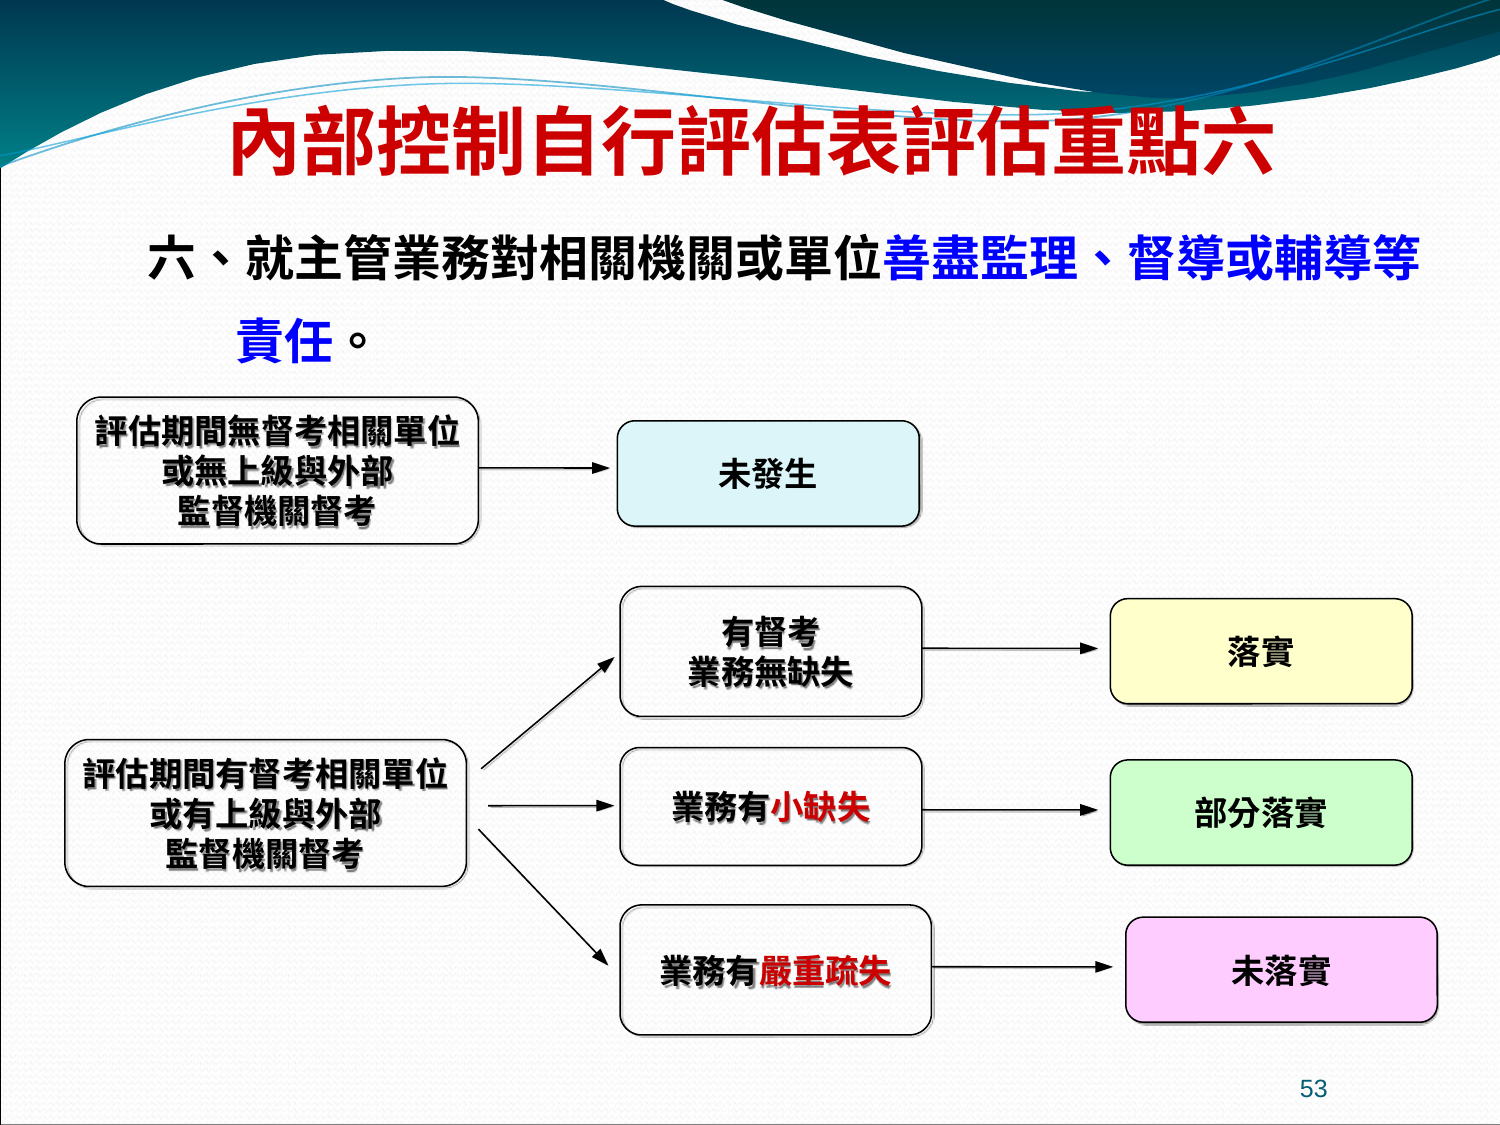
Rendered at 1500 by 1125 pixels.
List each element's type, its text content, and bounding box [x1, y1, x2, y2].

list 六、就主管業務對相關機關或單位善盡監理、督導或輔導等 責任。 [88, 208, 1439, 398]
text_box 未落實 [1125, 917, 1438, 1023]
text_box 評估期間有督考相關單位 或有上級與外部 監督機關督考 [64, 739, 467, 887]
text_box 落實 [1110, 598, 1413, 704]
text_box 評估期間無督考相關單位 或無上級與外部 監督機關督考 [76, 397, 479, 545]
text_box 部分落實 [1110, 759, 1413, 866]
text_box 業務有嚴重疏失 [620, 904, 932, 1035]
text_box 有督考 業務無缺失 [620, 586, 922, 717]
text_box [1299, 1042, 1426, 1103]
text_box 業務有小缺失 [620, 747, 922, 866]
text_box 未發生 [617, 420, 920, 527]
title 內部控制自行評估表評估重點六 [76, 42, 1427, 185]
